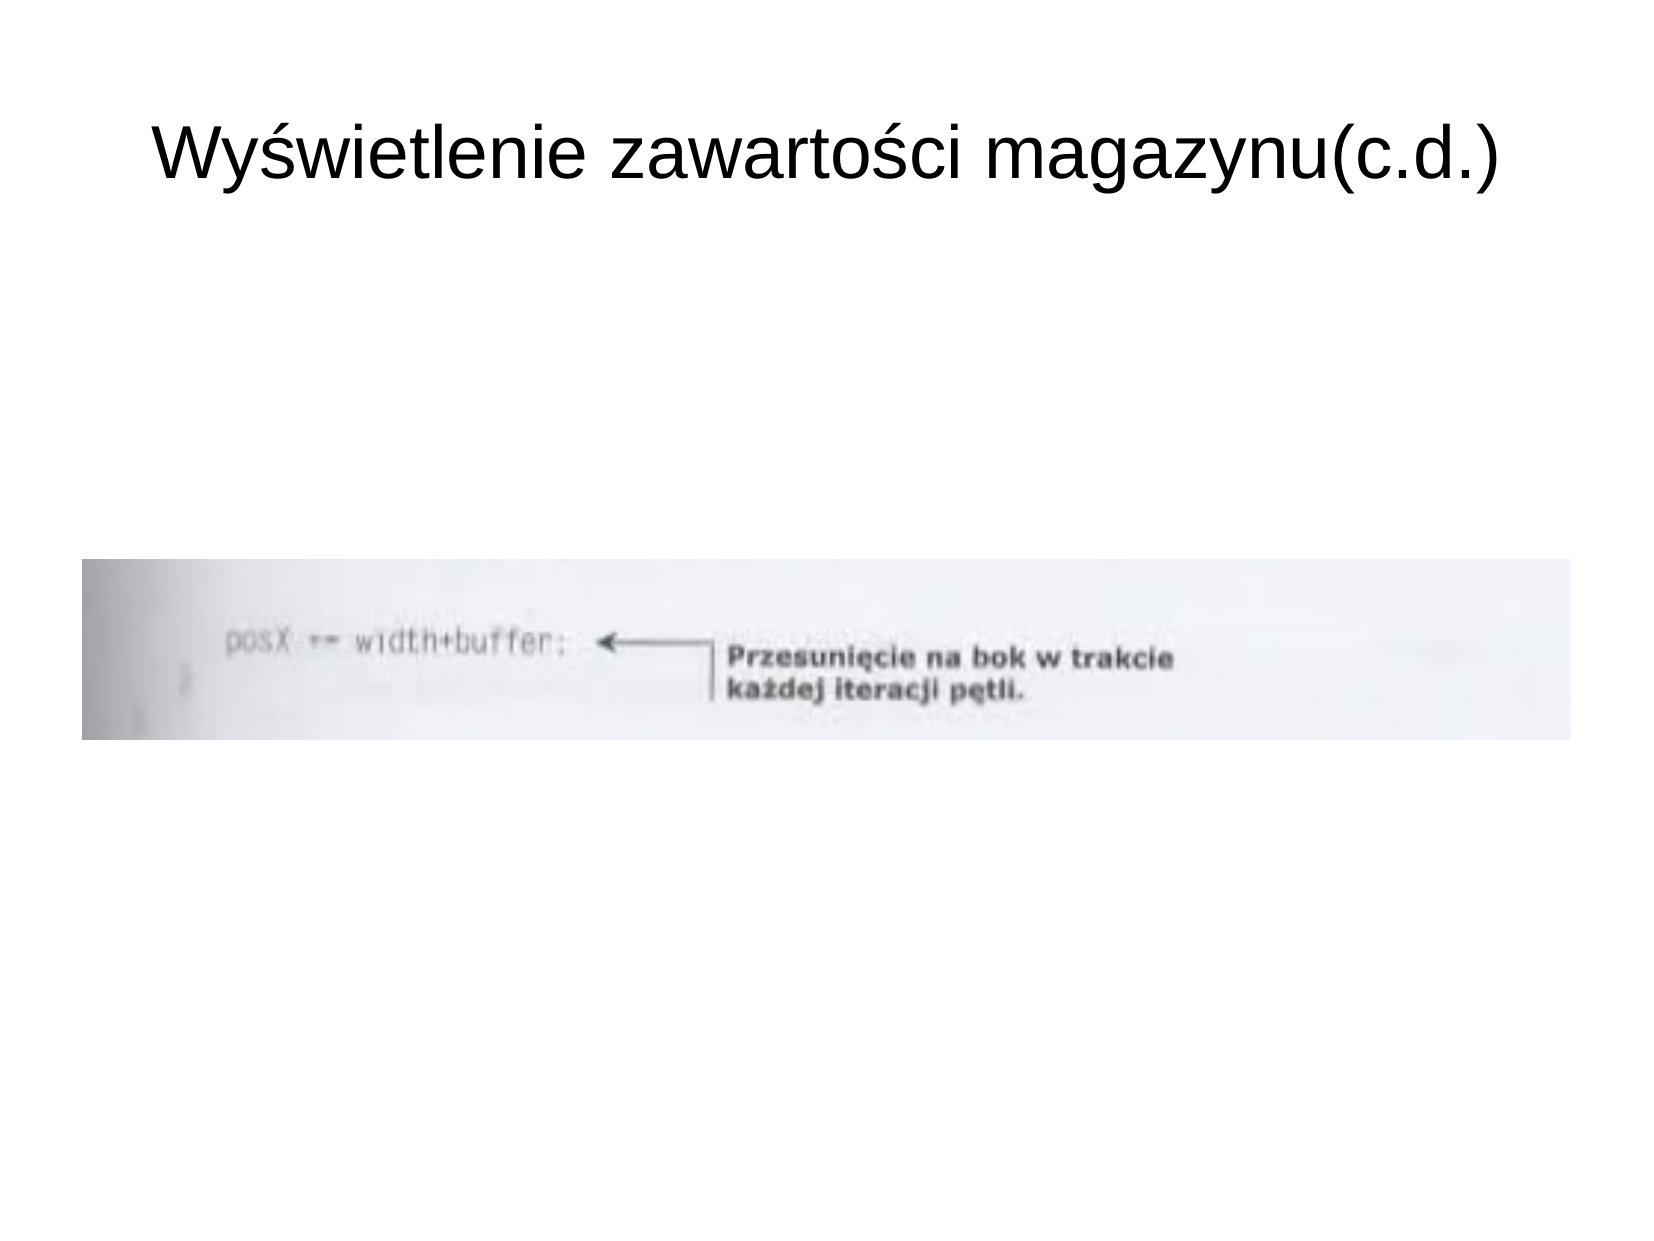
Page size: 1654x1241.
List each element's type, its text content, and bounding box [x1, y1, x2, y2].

picture [82, 559, 1571, 741]
title Wyświetlenie zawartości magazynu(c.d.) [82, 49, 1571, 257]
